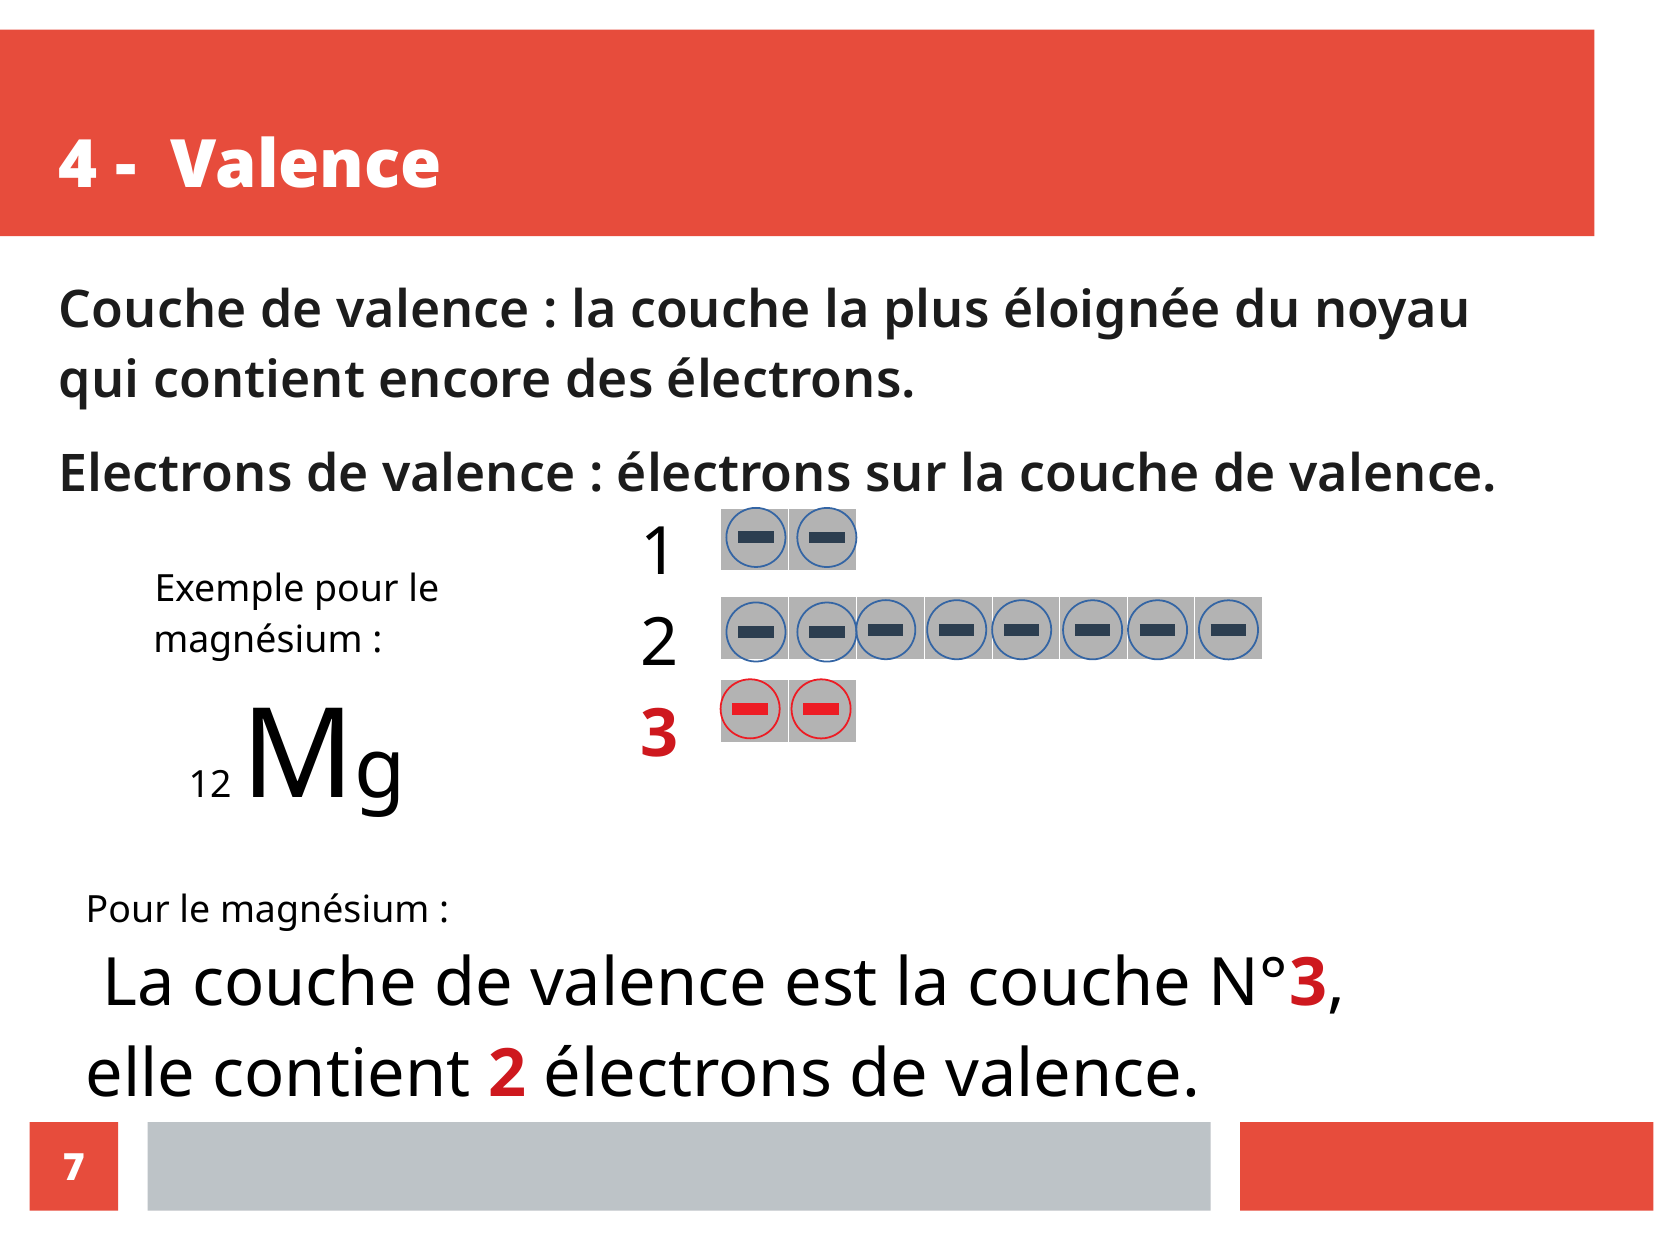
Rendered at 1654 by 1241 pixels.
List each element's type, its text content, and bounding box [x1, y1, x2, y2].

table_header [728, 509, 784, 566]
table_header [857, 597, 924, 659]
table_header [721, 680, 788, 742]
table_header [721, 597, 788, 659]
table_header [1128, 597, 1194, 659]
table_header [789, 597, 856, 659]
table_header [722, 681, 778, 737]
table_header [929, 602, 985, 658]
table_header [721, 680, 737, 697]
table_header [843, 644, 856, 659]
table_header [789, 680, 856, 742]
table_header [993, 597, 1059, 659]
table_header [925, 597, 992, 659]
table_header [1195, 597, 1262, 659]
table_header [1129, 602, 1186, 658]
title 4 - Valence [59, 59, 1595, 207]
text_box Pour le magnésium : La couche de valence est la couche N°3, elle contient 2 électrons de valence. [70, 875, 1565, 1106]
table_header [857, 643, 874, 659]
table_header [728, 604, 784, 659]
list Couche de valence : la couche la plus éloignée du noyau qui contient encore des électrons. Electrons de valence : électrons sur la couche de valence. [59, 271, 1565, 508]
table_header [793, 681, 849, 737]
table_header [993, 643, 1010, 659]
table_header [1060, 597, 1127, 659]
table_header [1128, 641, 1146, 659]
table_header [721, 509, 788, 570]
text_box Exemple pour le magnésium : 12 Mg [136, 554, 449, 821]
table_header [1064, 602, 1121, 658]
table_header [858, 602, 914, 658]
table_header [799, 604, 855, 659]
text_box 1 2 3 [625, 496, 697, 763]
table_header [1200, 602, 1257, 658]
table_header [840, 509, 856, 525]
table_header [799, 509, 855, 566]
table_header [789, 509, 856, 570]
table_header [994, 602, 1050, 658]
